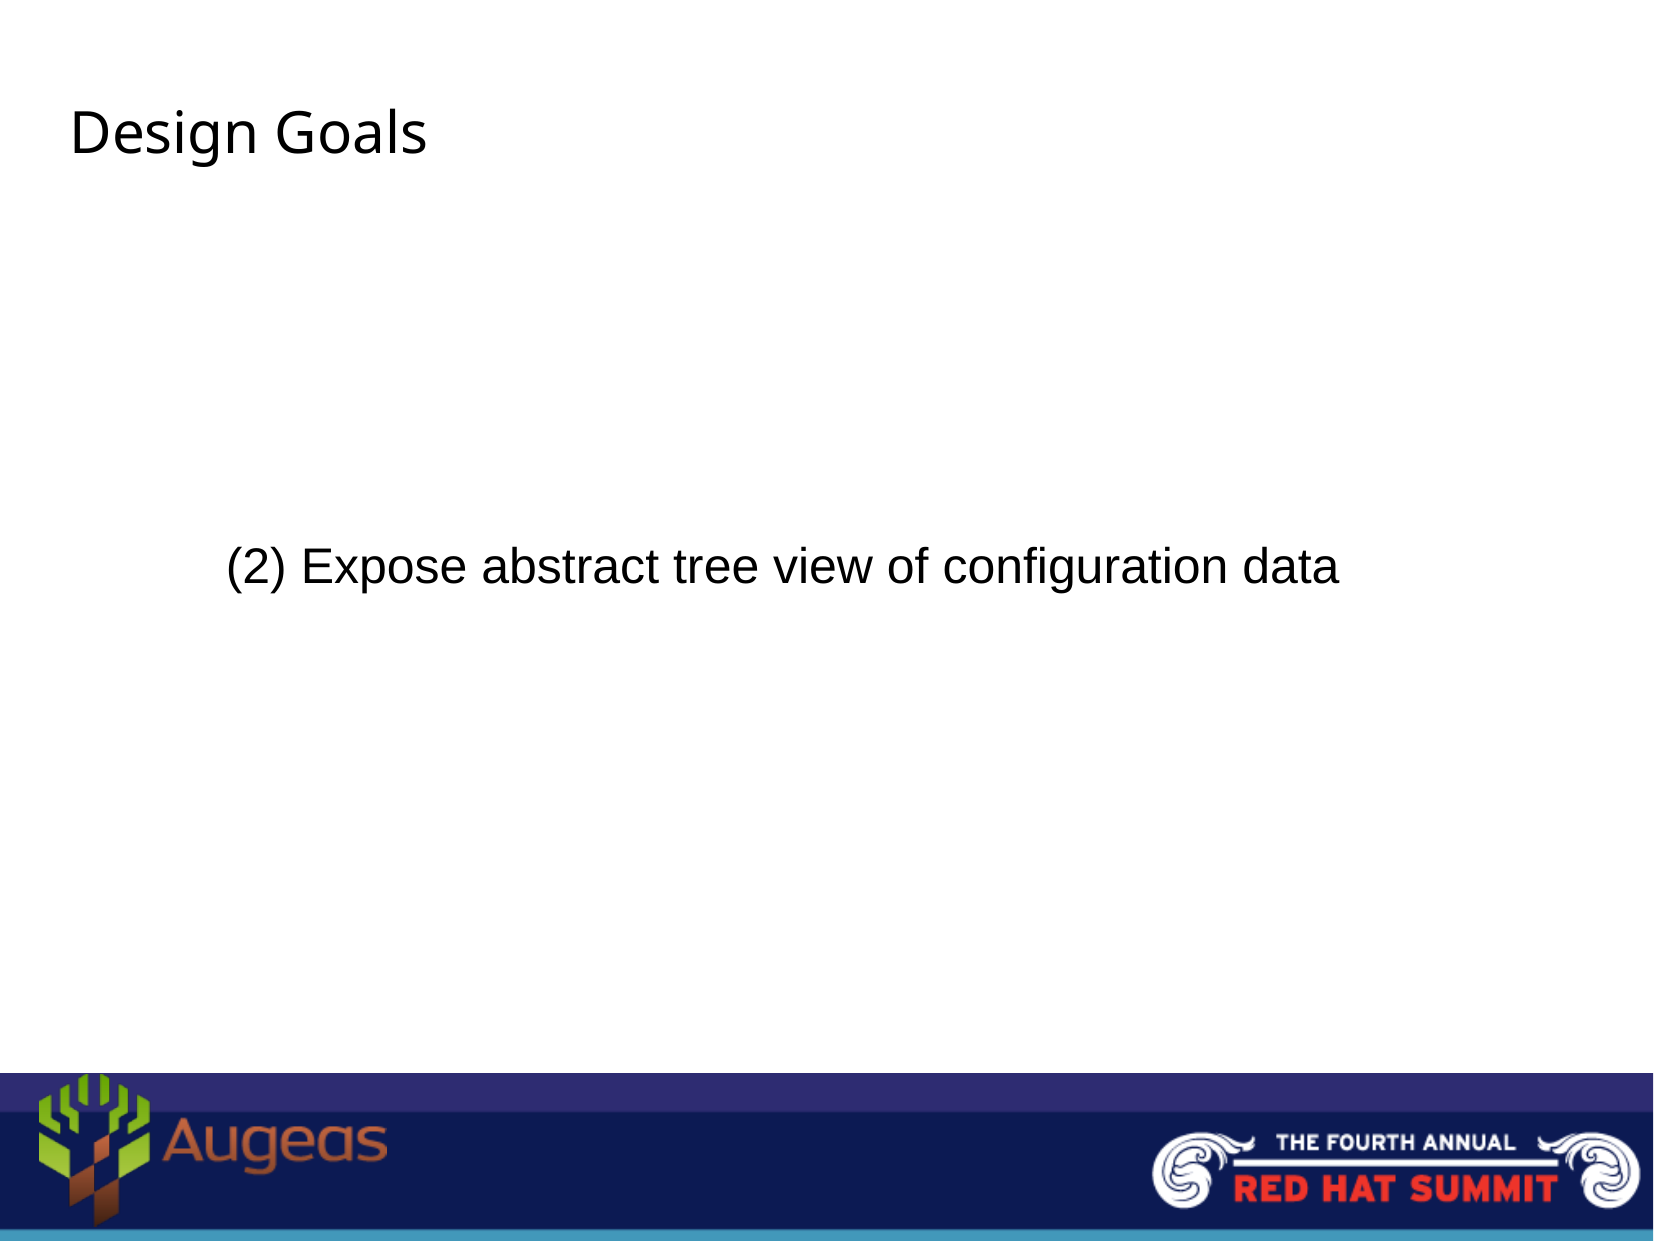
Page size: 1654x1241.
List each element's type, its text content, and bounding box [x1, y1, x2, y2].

list (2) Expose abstract tree view of configuration data [71, 180, 1495, 1089]
title Design Goals [69, 71, 1501, 190]
picture [0, 1073, 1654, 1241]
